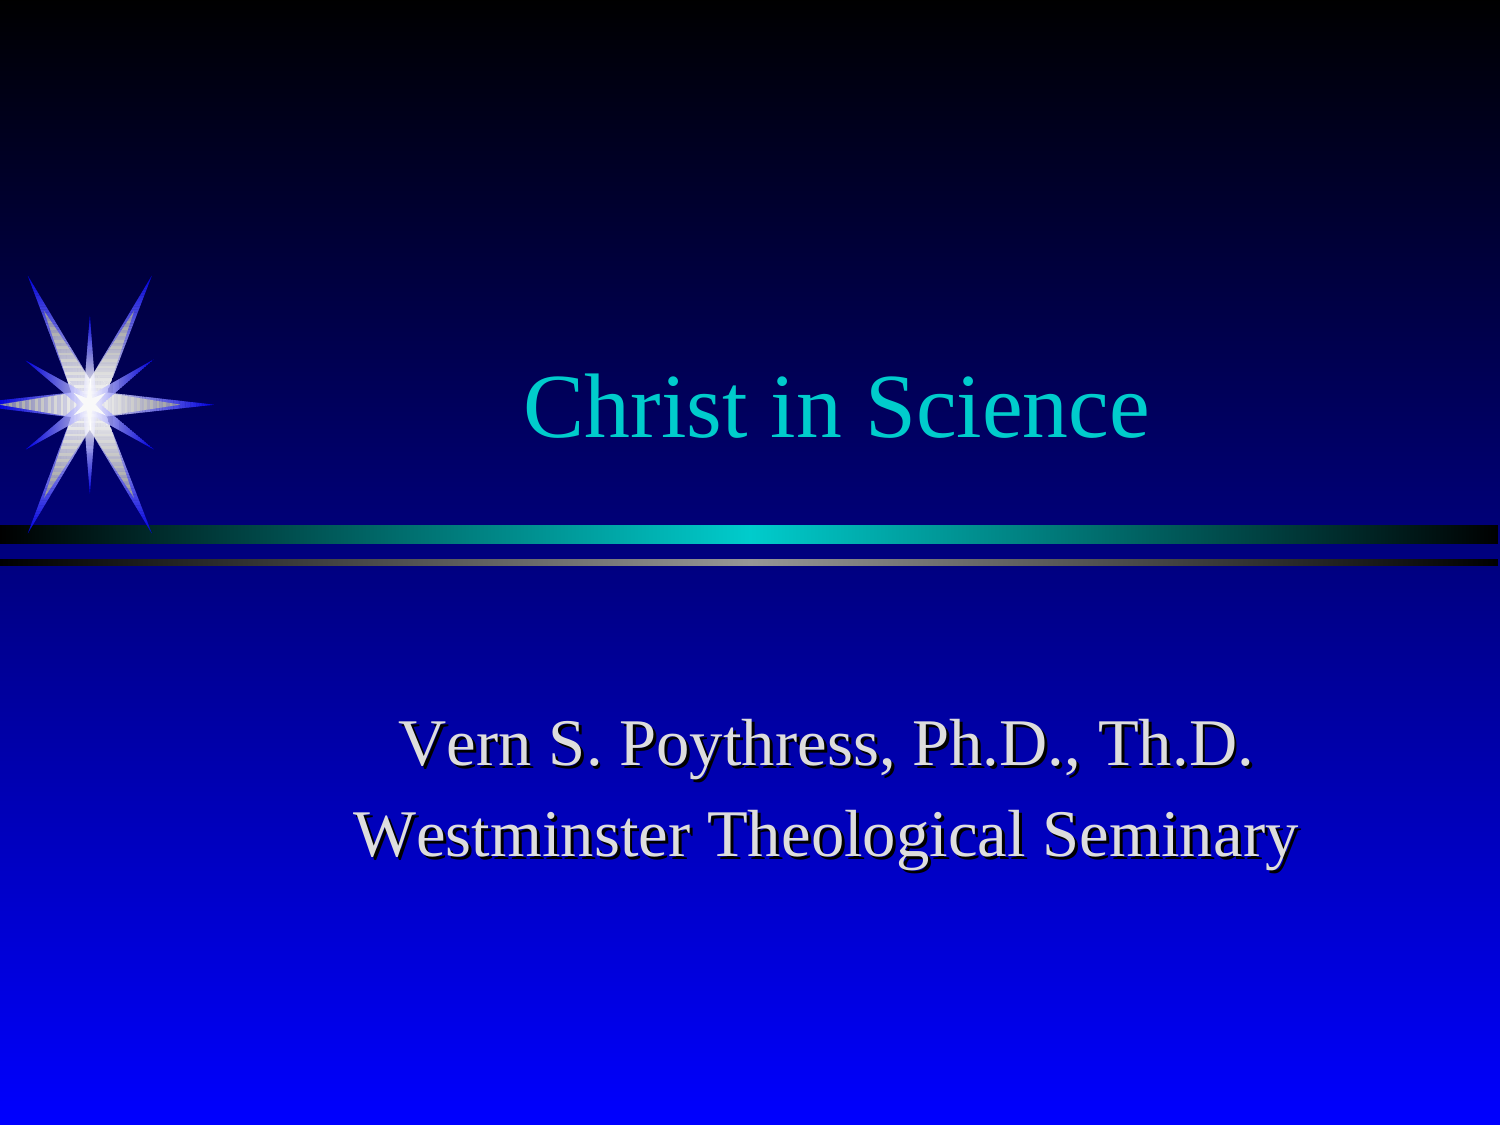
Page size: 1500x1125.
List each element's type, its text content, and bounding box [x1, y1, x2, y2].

title Christ in Science [200, 312, 1476, 501]
subtitle Vern S. Poythress, Ph.D., Th.D. Westminster Theological Seminary [301, 644, 1352, 933]
